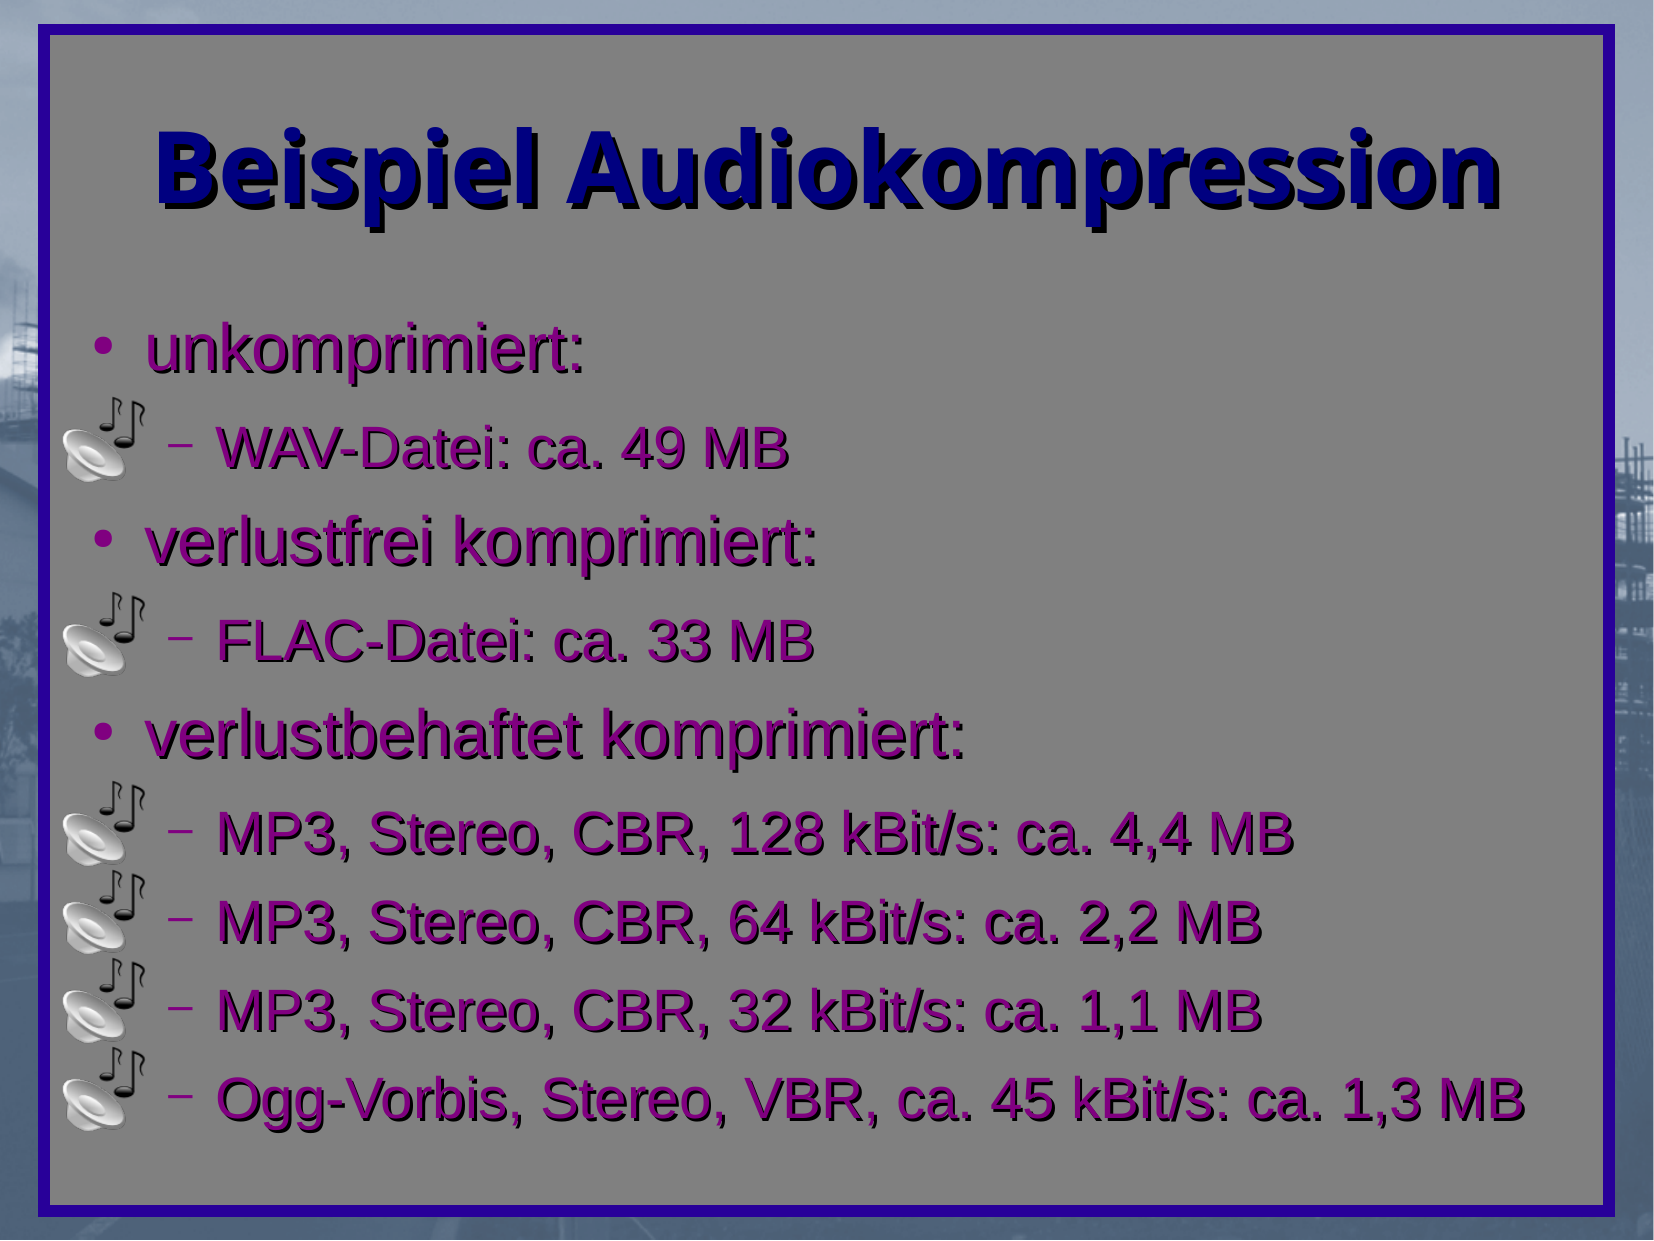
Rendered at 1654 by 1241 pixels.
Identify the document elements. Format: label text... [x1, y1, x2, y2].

picture [0, 0, 1654, 1240]
list unkomprimiert: WAV-Datei: ca. 49 MB verlustfrei komprimiert: FLAC-Datei: ca. 33 MB verlustbehaftet komprimiert: MP3, Stereo, CBR, 128 kBit/s: ca. 4,4 MB MP3, Stereo, CBR, 64 kBit/s: ca. 2,2 MB MP3, Stereo, CBR, 32 kBit/s: ca. 1,1 MB Ogg-Vorbis, Stereo, VBR, ca. 45 kBit/s: ca. 1,3 MB [73, 310, 1577, 1152]
title Beispiel Audiokompression [82, 49, 1571, 281]
